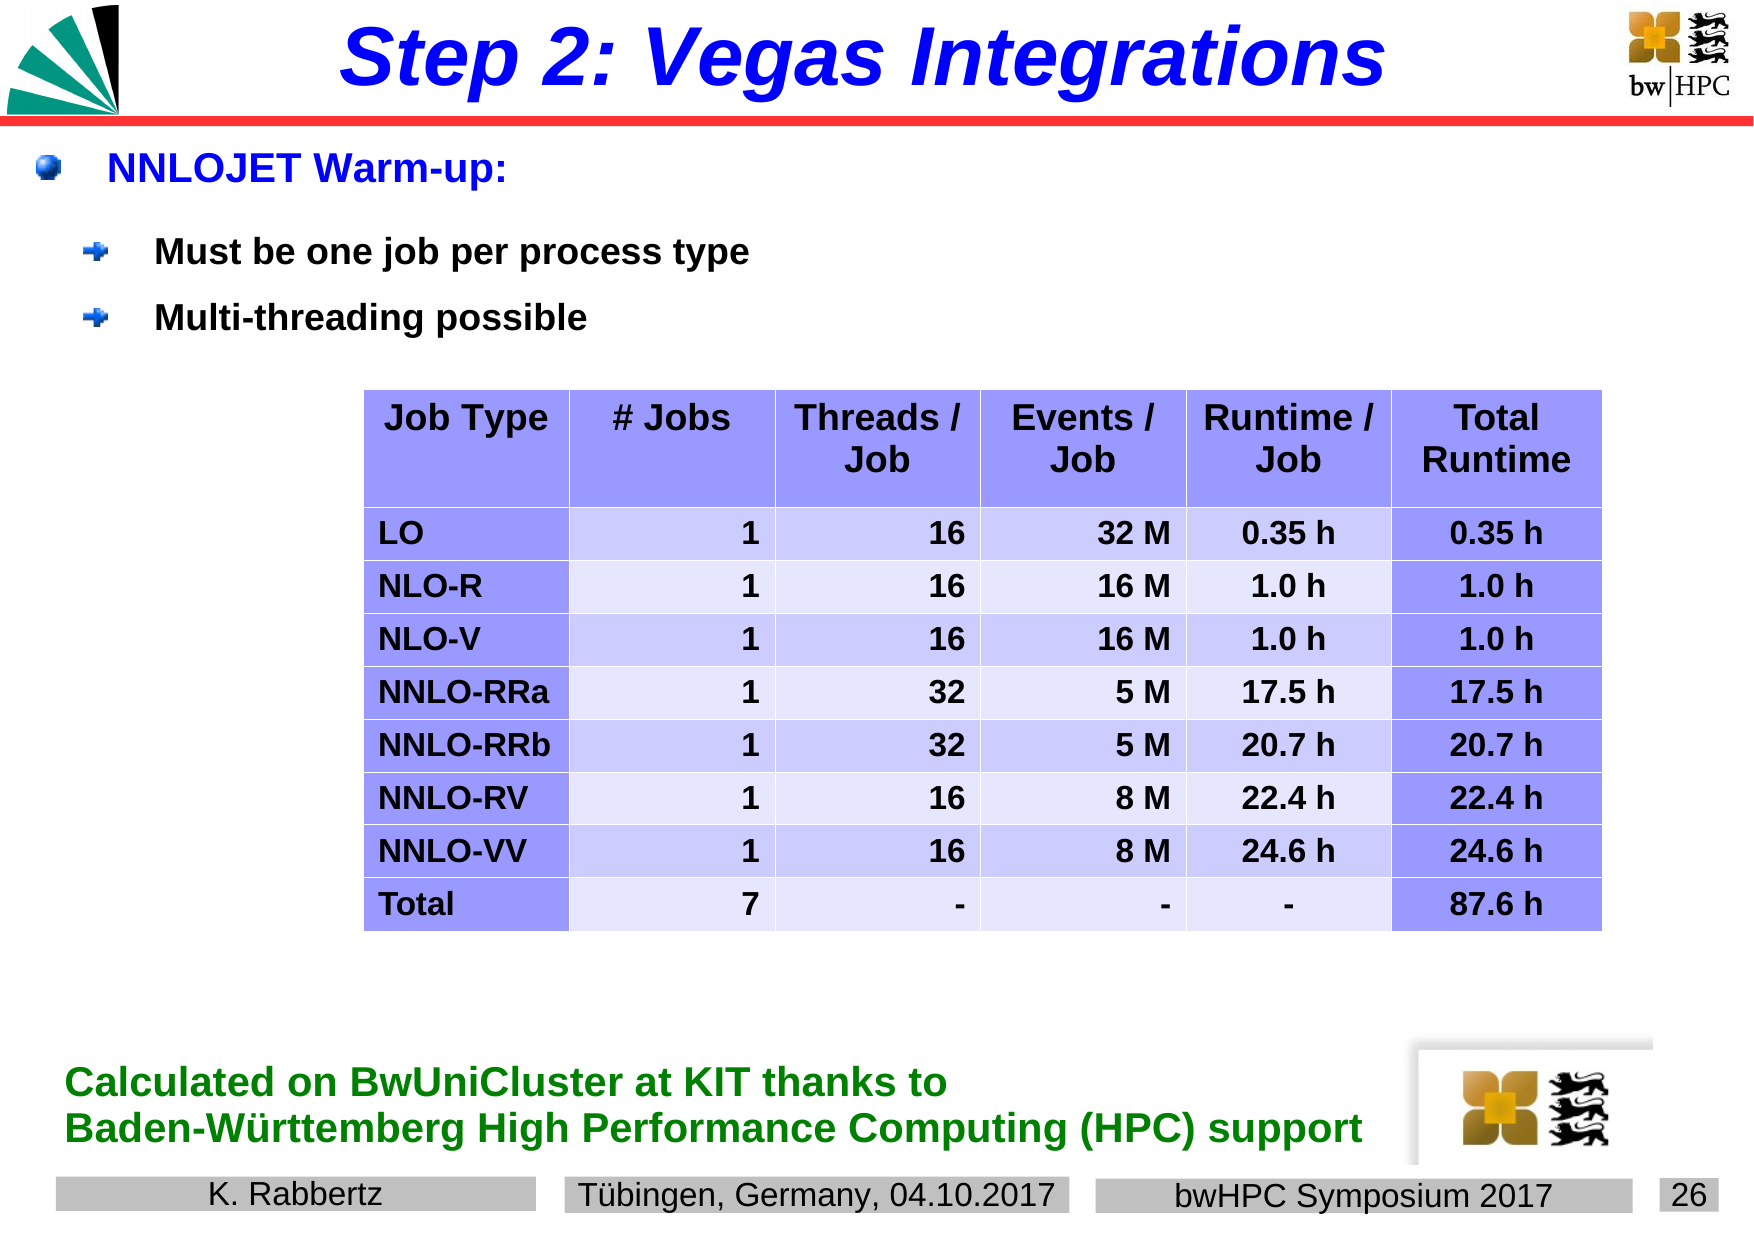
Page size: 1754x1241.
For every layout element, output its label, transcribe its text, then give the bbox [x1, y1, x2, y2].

table_cell 7 [570, 878, 775, 931]
table_cell 5 M [981, 667, 1186, 719]
table_header Threads / Job [776, 390, 980, 507]
table_cell 16 [776, 825, 980, 877]
table_cell 1 [570, 667, 775, 719]
table_cell 1 [570, 508, 775, 560]
table_cell 1 [570, 825, 775, 877]
table_header Runtime / Job [1187, 390, 1391, 507]
table_cell 20.7 h [1187, 720, 1391, 772]
table_cell 87.6 h [1392, 878, 1602, 931]
picture [1617, 3, 1740, 115]
picture [1400, 1030, 1653, 1165]
table_header Job Type [364, 390, 569, 507]
table_cell 24.6 h [1392, 825, 1602, 877]
table_cell 0.35 h [1392, 508, 1602, 560]
table_cell 1.0 h [1392, 614, 1602, 666]
text_box Calculated on BwUniCluster at KIT thanks to Baden-Württemberg High Performance Computing (HPC) support [52, 1052, 1376, 1159]
table_cell NNLO-RRa [364, 667, 569, 719]
table_cell 5 M [981, 720, 1186, 772]
table_cell 16 [776, 614, 980, 666]
table_cell NNLO-RRb [364, 720, 569, 772]
table_cell NLO-R [364, 561, 569, 613]
table_cell 16 [776, 508, 980, 560]
table_header # Jobs [570, 390, 775, 507]
table_cell NNLO-VV [364, 825, 569, 877]
table_cell - [1187, 878, 1391, 931]
table_cell 32 M [981, 508, 1186, 560]
table_header Events / Job [981, 390, 1186, 507]
table_cell 1 [570, 561, 775, 613]
table_cell 32 [776, 667, 980, 719]
table_cell 8 M [981, 825, 1186, 877]
table_cell 1.0 h [1392, 561, 1602, 613]
table_cell 1 [570, 773, 775, 824]
table_cell 20.7 h [1392, 720, 1602, 772]
table_cell 1 [570, 720, 775, 772]
table_cell LO [364, 508, 569, 560]
table_cell - [981, 878, 1186, 931]
picture [7, 5, 119, 116]
table_cell - [776, 878, 980, 931]
table_cell 1 [570, 614, 775, 666]
list NNLOJET Warm-up: Must be one job per process type Multi-threading possible [24, 144, 824, 346]
title Step 2: Vegas Integrations [123, 0, 1606, 114]
table_cell 8 M [981, 773, 1186, 824]
table_cell 17.5 h [1392, 667, 1602, 719]
table_cell 17.5 h [1187, 667, 1391, 719]
table_cell 1.0 h [1187, 561, 1391, 613]
table_cell NLO-V [364, 614, 569, 666]
table_header Total Runtime [1392, 390, 1602, 507]
table_cell 16 [776, 773, 980, 824]
table_cell Total [364, 878, 569, 931]
table_cell 0.35 h [1187, 508, 1391, 560]
table_cell 32 [776, 720, 980, 772]
table_cell 16 M [981, 561, 1186, 613]
table_cell 16 M [981, 614, 1186, 666]
table_cell 22.4 h [1392, 773, 1602, 824]
table_cell 24.6 h [1187, 825, 1391, 877]
table_cell 16 [776, 561, 980, 613]
table_cell 22.4 h [1187, 773, 1391, 824]
table_cell 1.0 h [1187, 614, 1391, 666]
table_cell NNLO-RV [364, 773, 569, 824]
